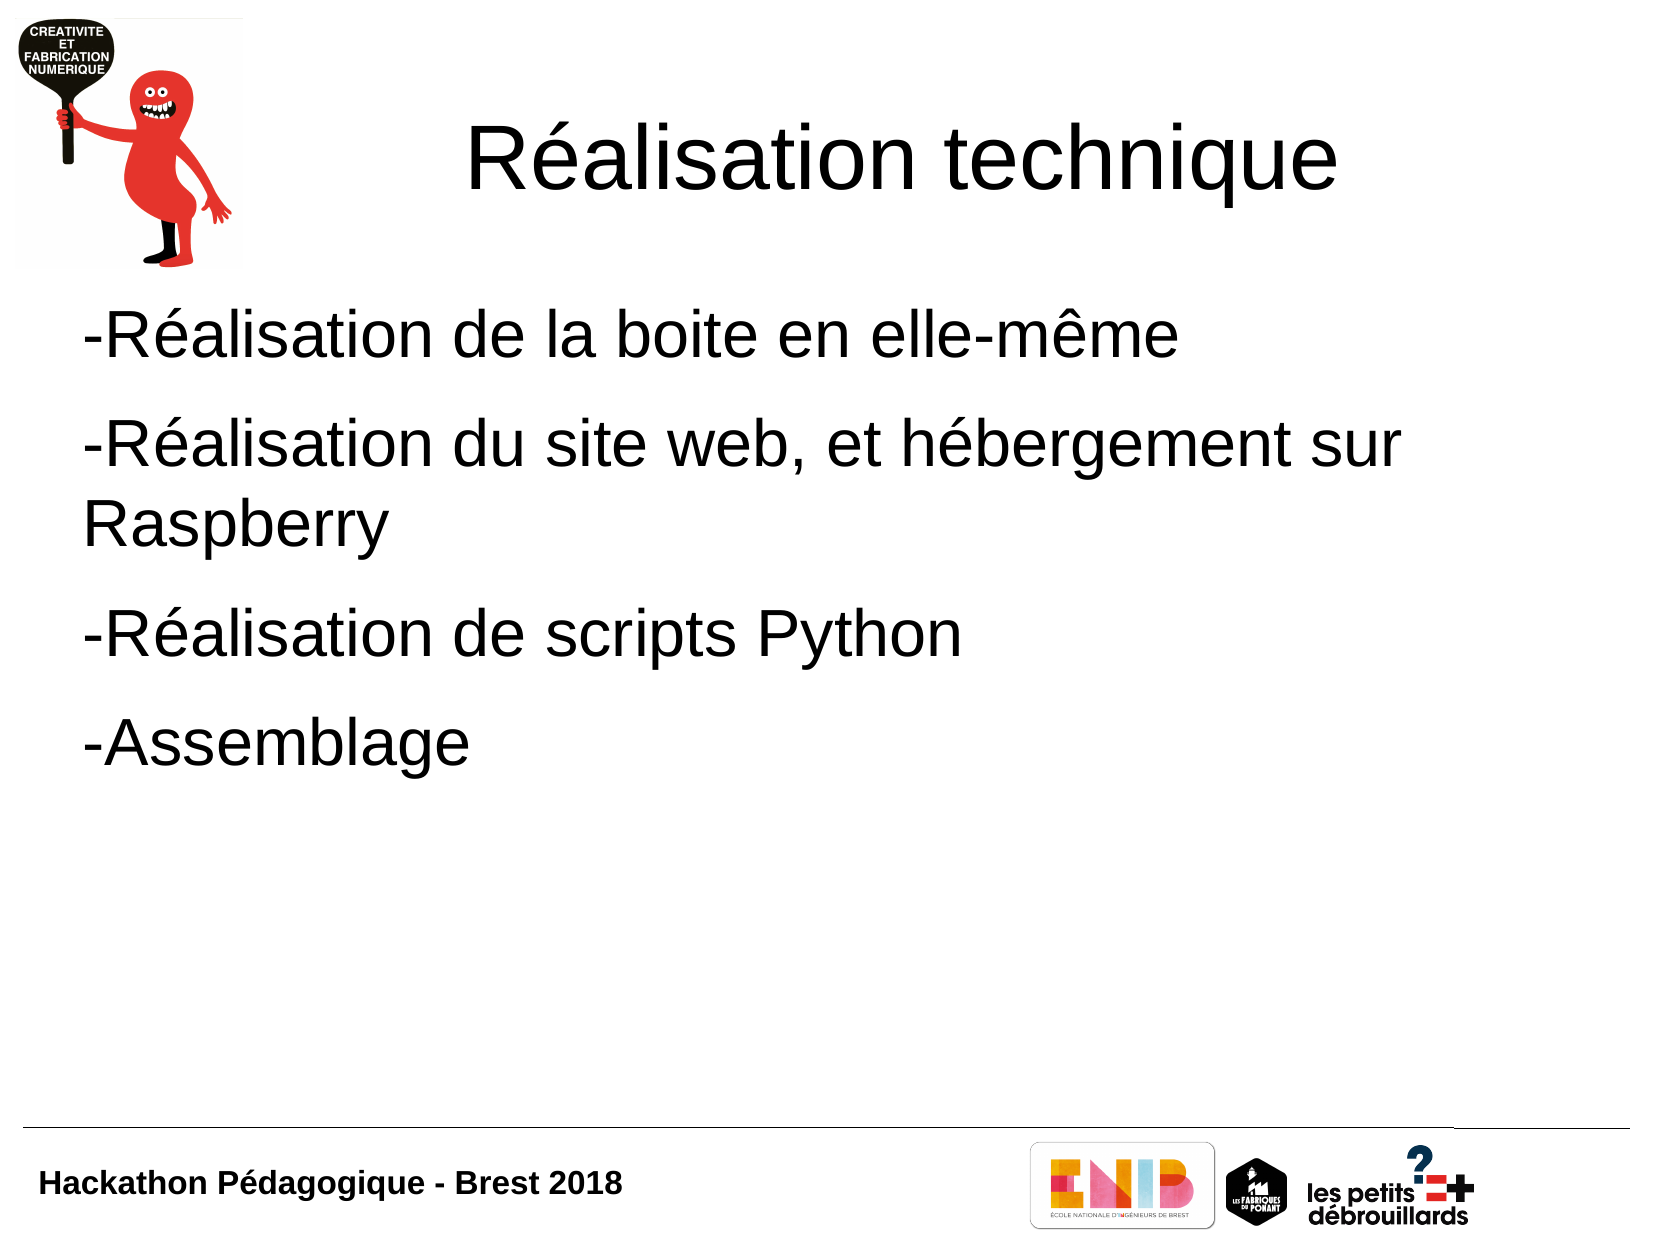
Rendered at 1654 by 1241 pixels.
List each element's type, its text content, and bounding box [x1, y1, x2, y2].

picture [1308, 1145, 1474, 1225]
picture [1015, 1127, 1287, 1241]
title Réalisation technique [236, 49, 1571, 257]
list -Réalisation de la boite en elle-même -Réalisation du site web, et hébergement sur Raspberry -Réalisation de scripts Python -Assemblage [82, 290, 1571, 1109]
text_box Hackathon Pédagogique - Brest 2018 [23, 1157, 945, 1211]
picture [15, 18, 243, 269]
